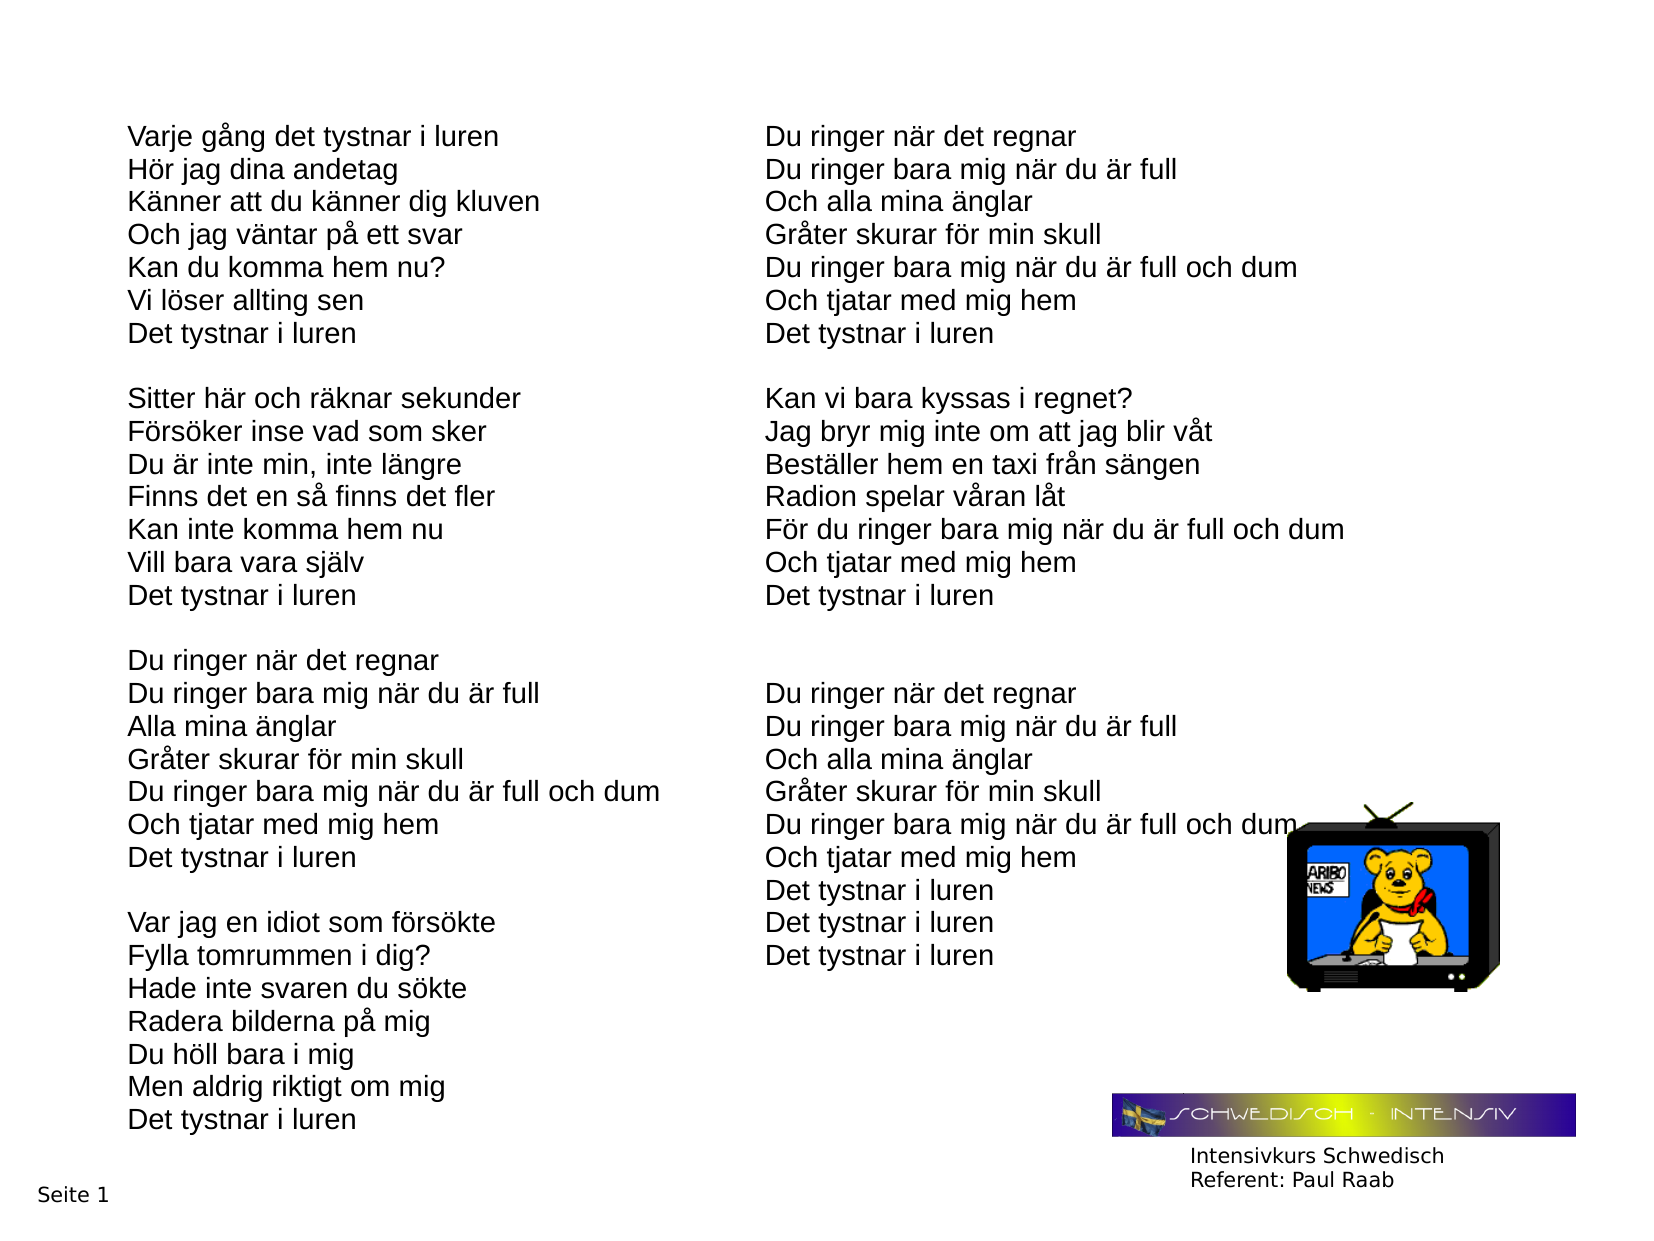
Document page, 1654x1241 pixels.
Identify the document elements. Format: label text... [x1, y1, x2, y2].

text_box Du ringer när det regnar Du ringer bara mig när du är full Och alla mina änglar Gråter skurar för min skull Du ringer bara mig när du är full och dum Och tjatar med mig hem Det tystnar i luren Kan vi bara kyssas i regnet? Jag bryr mig inte om att jag blir våt Beställer hem en taxi från sängen Radion spelar våran låt För du ringer bara mig när du är full och dum Och tjatar med mig hem Det tystnar i luren Du ringer när det regnar Du ringer bara mig när du är full Och alla mina änglar Gråter skurar för min skull Du ringer bara mig när du är full och dum Och tjatar med mig hem Det tystnar i luren Det tystnar i luren Det tystnar i luren [750, 112, 1426, 980]
picture [1112, 1093, 1576, 1137]
picture [1287, 802, 1501, 992]
text_box Varje gång det tystnar i luren Hör jag dina andetag Känner att du känner dig kluven Och jag väntar på ett svar Kan du komma hem nu? Vi löser allting sen Det tystnar i luren Sitter här och räknar sekunder Försöker inse vad som sker Du är inte min, inte längre Finns det en så finns det fler Kan inte komma hem nu Vill bara vara själv Det tystnar i luren Du ringer när det regnar Du ringer bara mig när du är full Alla mina änglar Gråter skurar för min skull Du ringer bara mig när du är full och dum Och tjatar med mig hem Det tystnar i luren Var jag en idiot som försökte Fylla tomrummen i dig? Hade inte svaren du sökte Radera bilderna på mig Du höll bara i mig Men aldrig riktigt om mig Det tystnar i luren [112, 112, 713, 1144]
